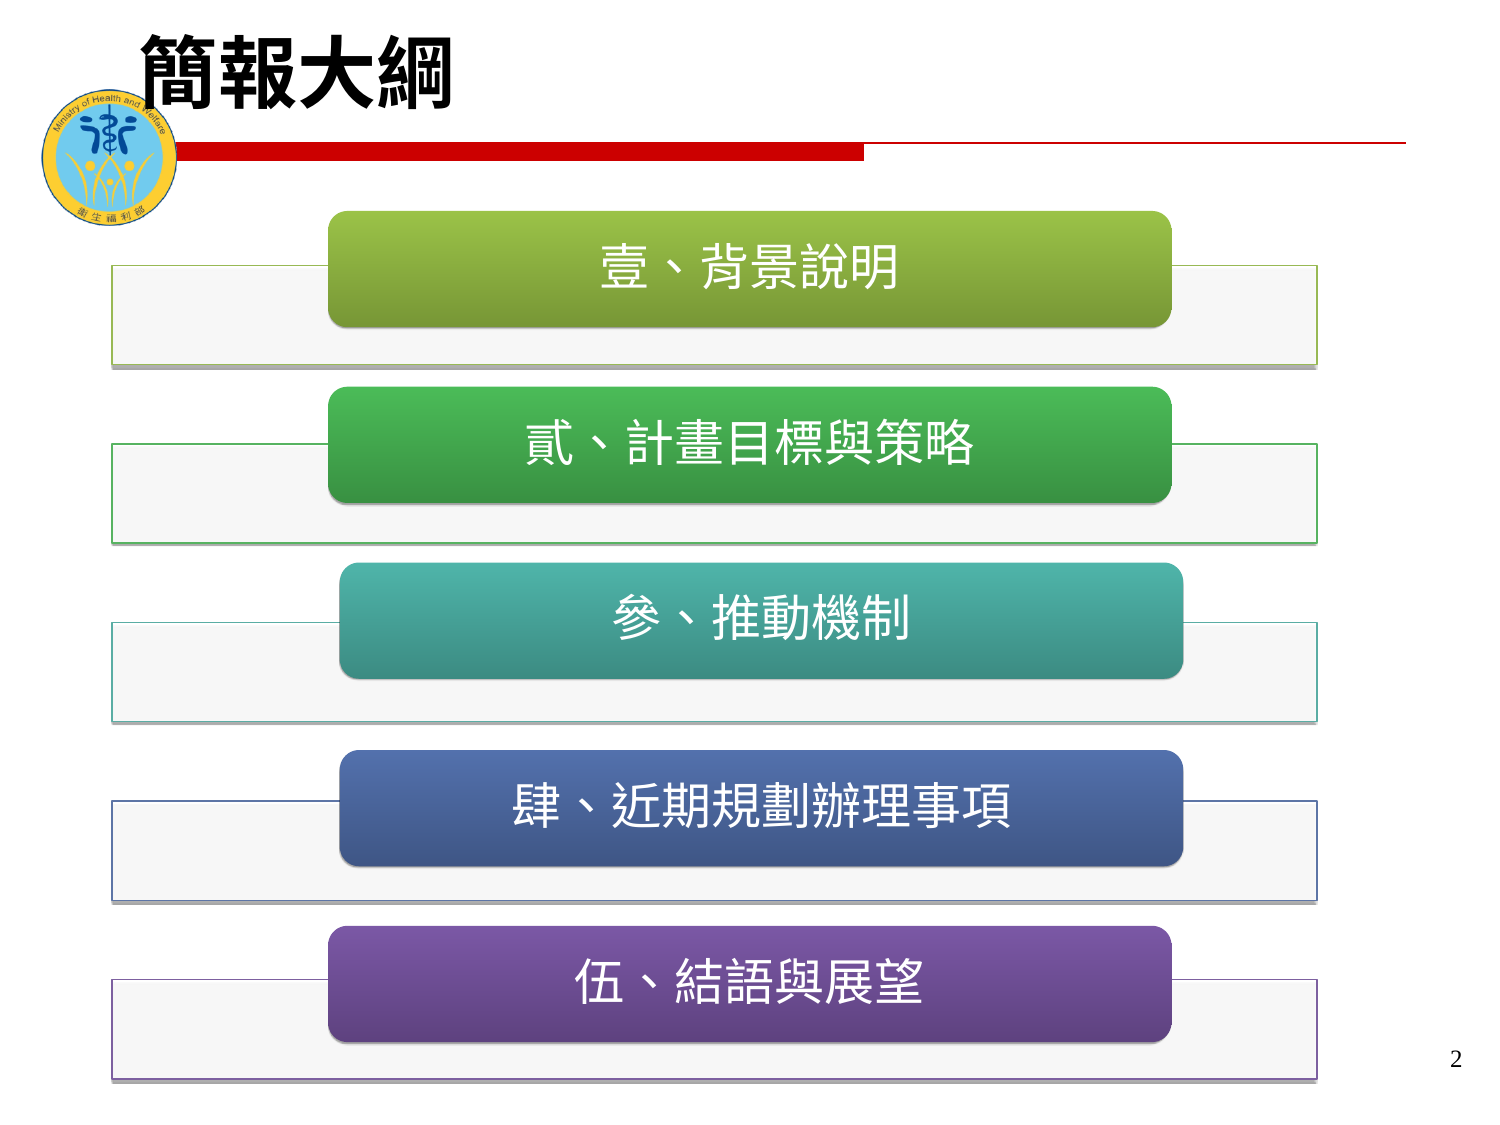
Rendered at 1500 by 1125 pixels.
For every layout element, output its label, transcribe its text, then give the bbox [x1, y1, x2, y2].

text_box 參、推動機制 [339, 562, 1184, 679]
text_box 貳、計畫目標與策略 [328, 386, 1172, 503]
text_box [112, 444, 1317, 543]
text_box [112, 265, 1317, 365]
text_box [112, 622, 1317, 722]
text_box [112, 980, 1317, 1079]
text_box 2 [1435, 1034, 1500, 1114]
text_box 肆、近期規劃辦理事項 [339, 750, 1184, 867]
text_box 壹、背景說明 [328, 210, 1172, 328]
text_box [112, 801, 1317, 900]
text_box 伍、結語與展望 [328, 925, 1172, 1043]
title 簡報大綱 [123, 0, 1402, 126]
